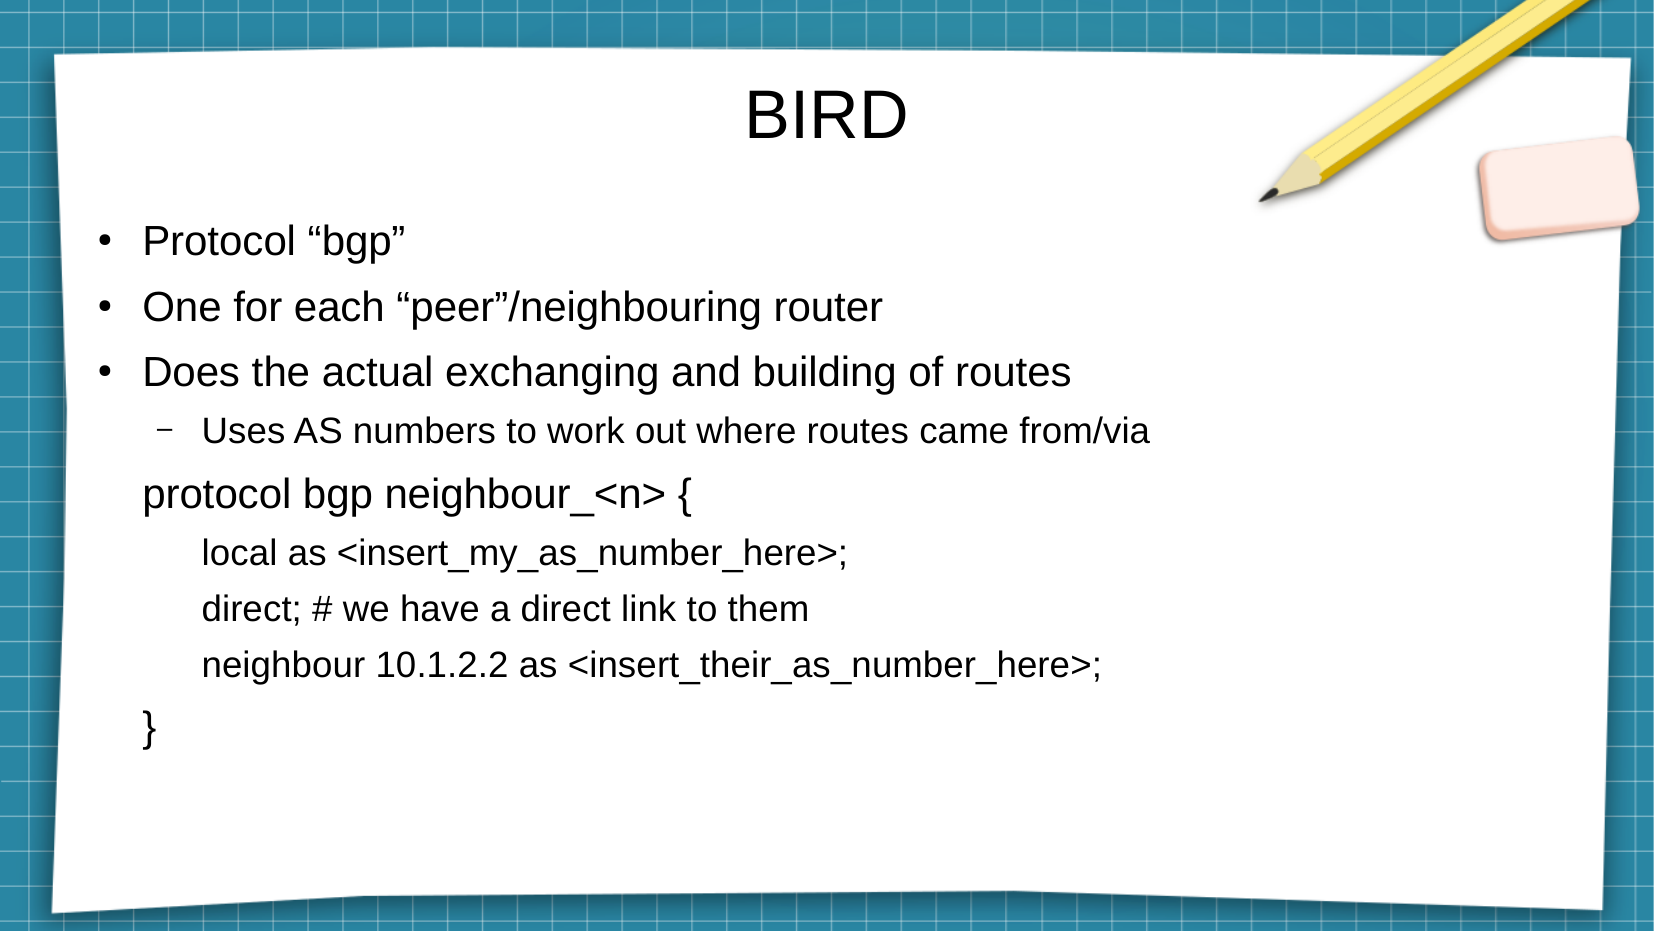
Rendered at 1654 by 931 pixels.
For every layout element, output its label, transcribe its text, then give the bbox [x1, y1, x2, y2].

title BIRD [82, 37, 1571, 193]
list Protocol “bgp” One for each “peer”/neighbouring router Does the actual exchanging and building of routes Uses AS numbers to work out where routes came from/via protocol bgp neighbour_<n> { local as <insert_my_as_number_here>; direct; # we have a direct link to them neighbour 10.1.2.2 as <insert_their_as_number_here>; } [82, 217, 1571, 758]
picture [0, 0, 1654, 931]
